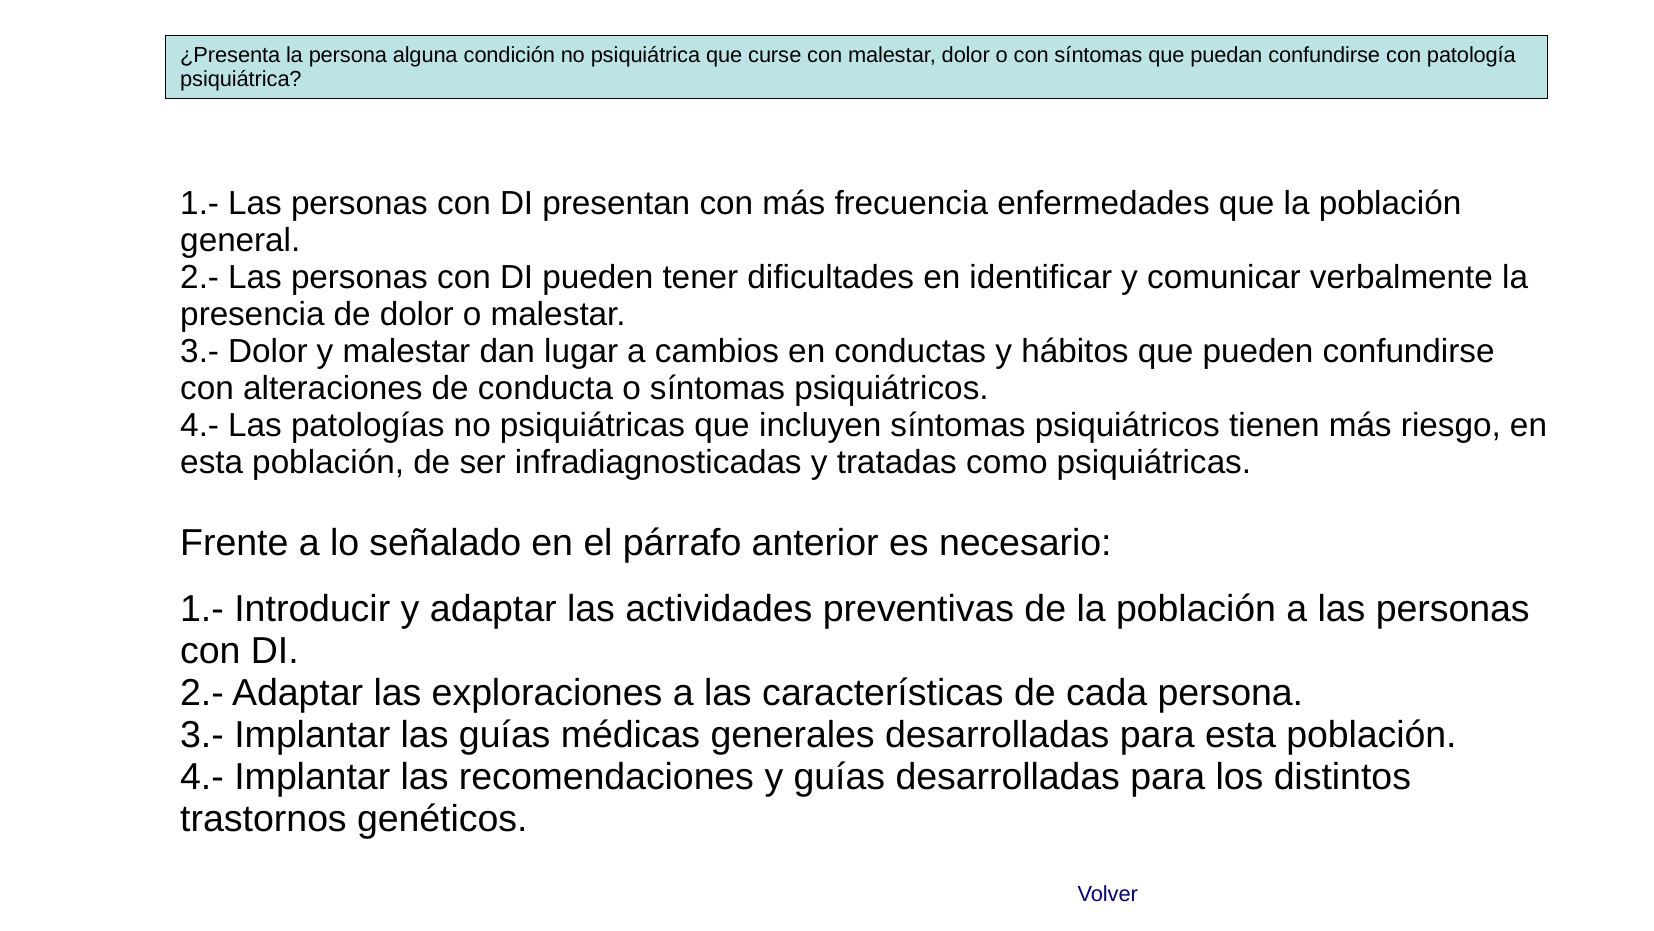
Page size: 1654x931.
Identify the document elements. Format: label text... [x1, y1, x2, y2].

text_box ¿Presenta la persona alguna condición no psiquiátrica que curse con malestar, dolor o con síntomas que puedan confundirse con patología psiquiátrica? [165, 35, 1548, 99]
text_box Frente a lo señalado en el párrafo anterior es necesario: 1.- Introducir y adaptar las actividades preventivas de la población a las personas con DI. 2.- Adaptar las exploraciones a las características de cada persona. 3.- Implantar las guías médicas generales desarrolladas para esta población. 4.- Implantar las recomendaciones y guías desarrolladas para los distintos trastornos genéticos. [165, 513, 1571, 847]
text_box Volver [1062, 874, 1241, 914]
text_box 1.- Las personas con DI presentan con más frecuencia enfermedades que la población general. 2.- Las personas con DI pueden tener dificultades en identificar y comunicar verbalmente la presencia de dolor o malestar. 3.- Dolor y malestar dan lugar a cambios en conductas y hábitos que pueden confundirse con alteraciones de conducta o síntomas psiquiátricos. 4.- Las patologías no psiquiátricas que incluyen síntomas psiquiátricos tienen más riesgo, en esta población, de ser infradiagnosticadas y tratadas como psiquiátricas. [165, 177, 1571, 489]
